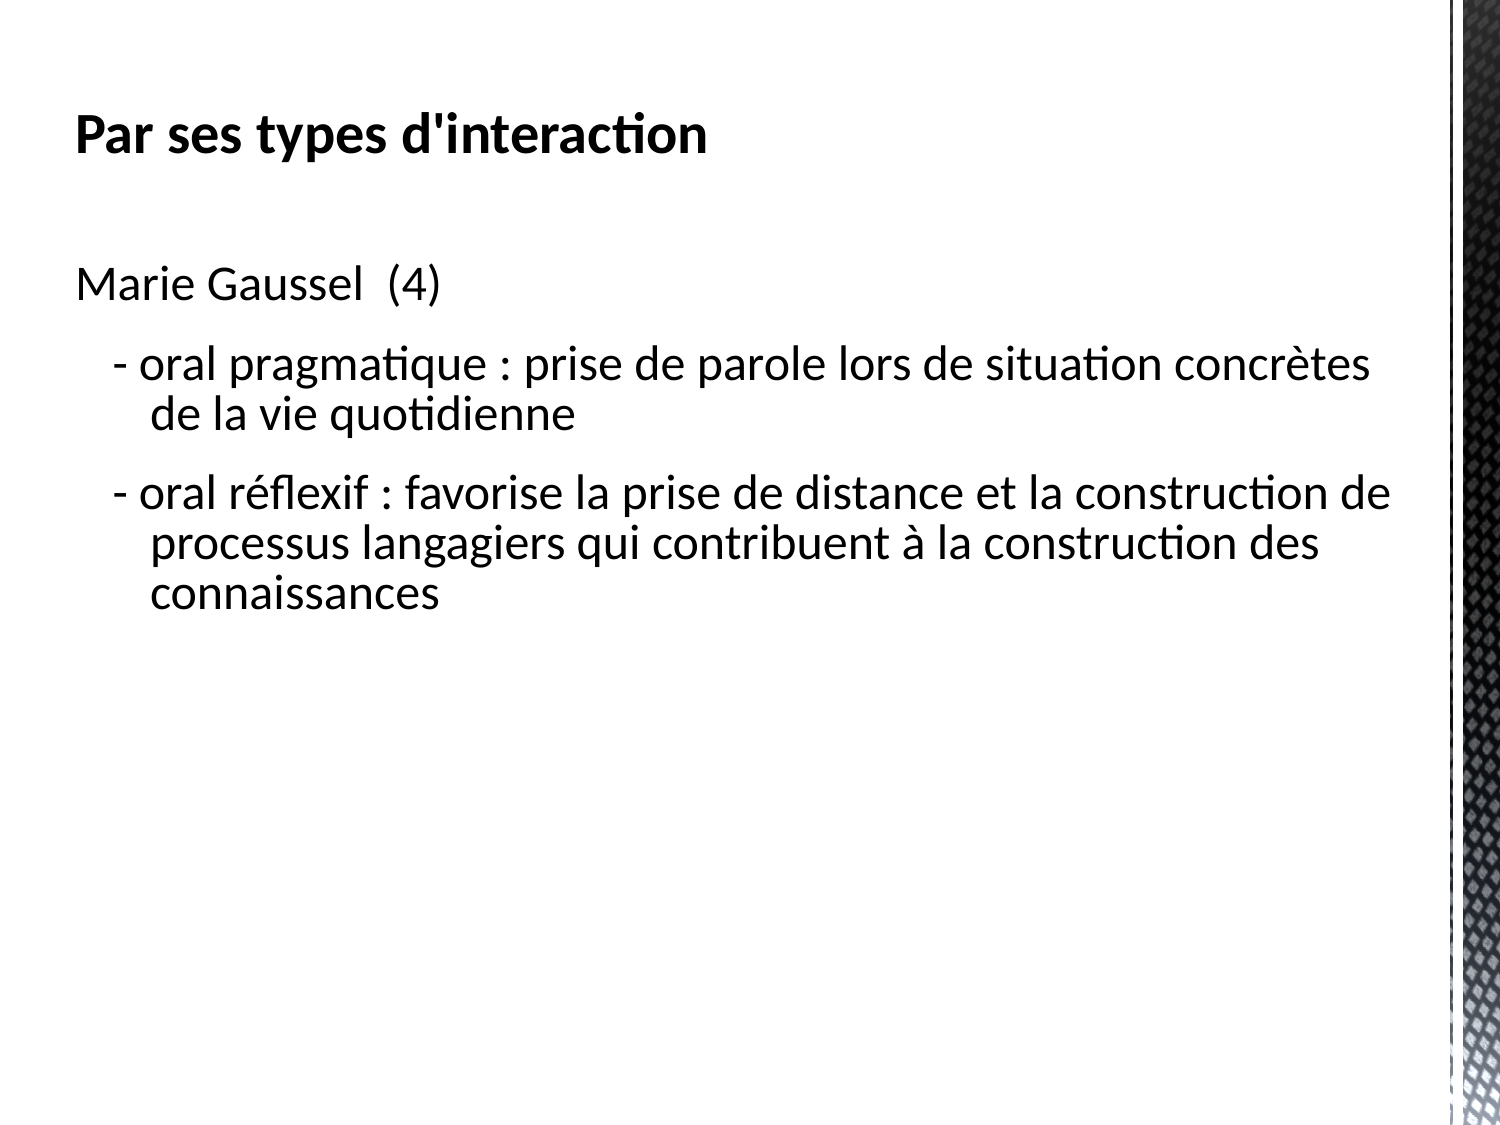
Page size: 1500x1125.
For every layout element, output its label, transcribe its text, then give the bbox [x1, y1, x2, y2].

list Marie Gaussel (4) - oral pragmatique : prise de parole lors de situation concrètes de la vie quotidienne - oral réflexif : favorise la prise de distance et la construction de processus langagiers qui contribuent à la construction des connaissances [75, 263, 1425, 916]
picture [1447, 0, 1500, 1125]
title Par ses types d'interaction [75, 44, 1425, 233]
